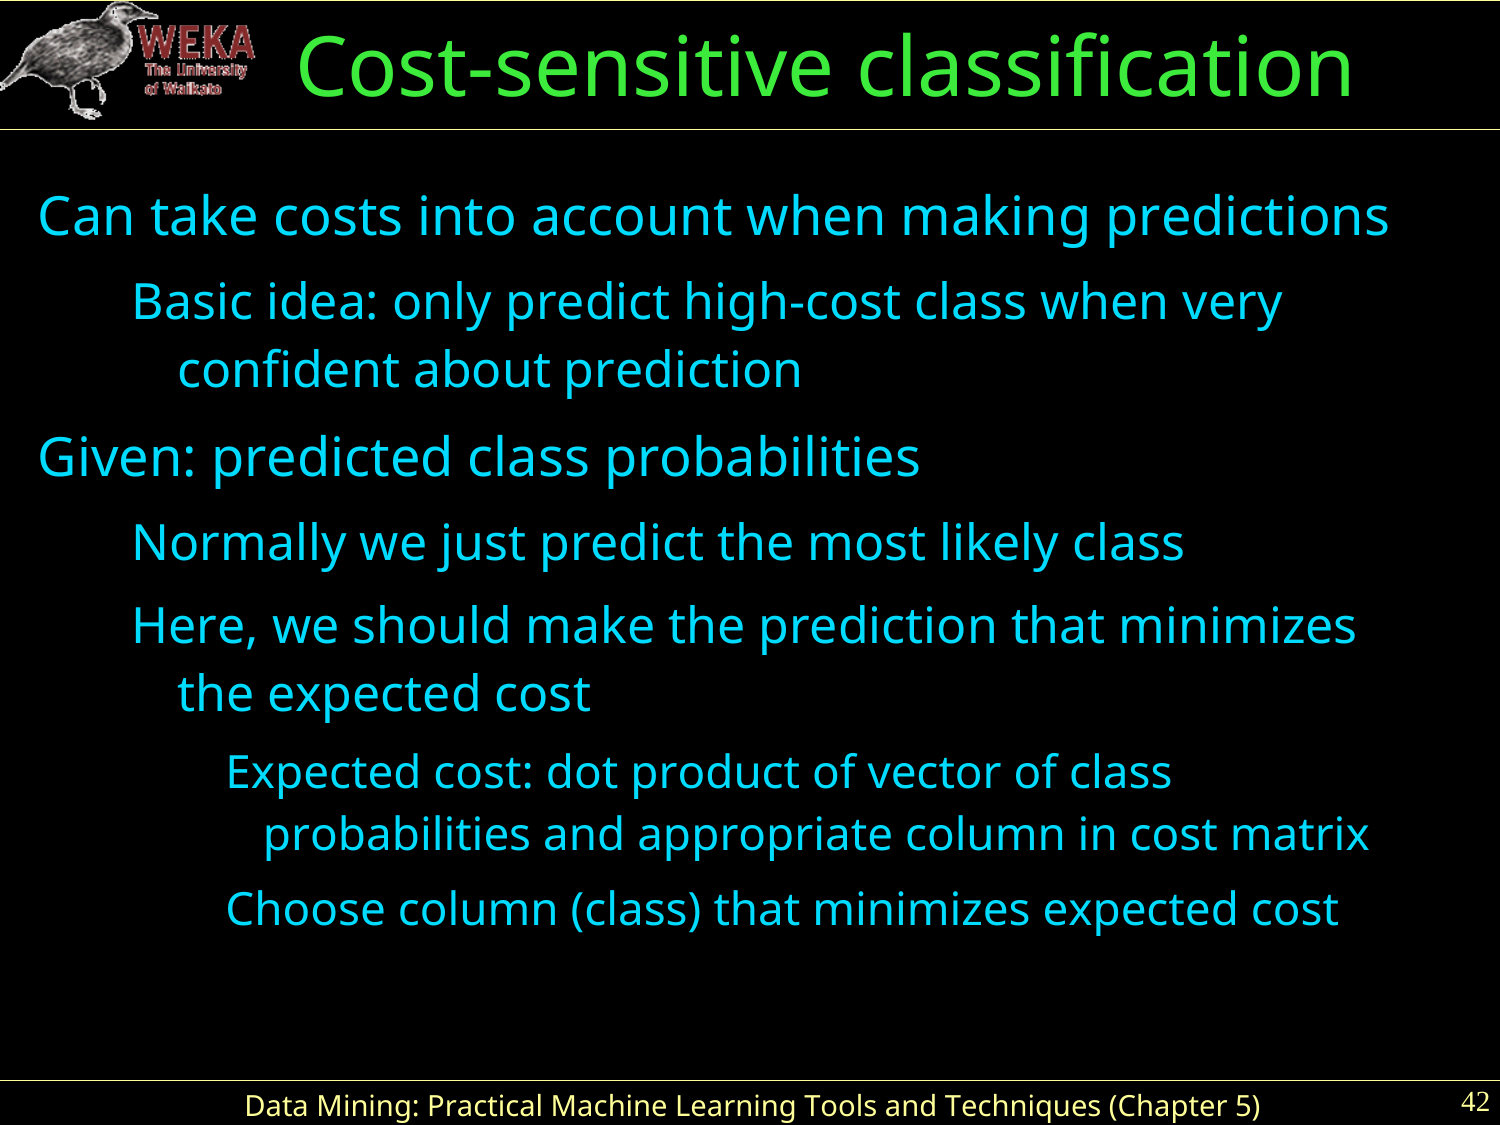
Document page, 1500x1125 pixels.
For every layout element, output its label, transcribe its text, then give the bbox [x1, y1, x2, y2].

list Can take costs into account when making predictions Basic idea: only predict high-cost class when very confident about prediction Given: predicted class probabilities Normally we just predict the most likely class Here, we should make the prediction that minimizes the expected cost Expected cost: dot product of vector of class probabilities and appropriate column in cost matrix Choose column (class) that minimizes expected cost [37, 177, 1447, 1093]
title Cost-sensitive classification [295, 0, 1486, 159]
picture [0, 1, 266, 129]
